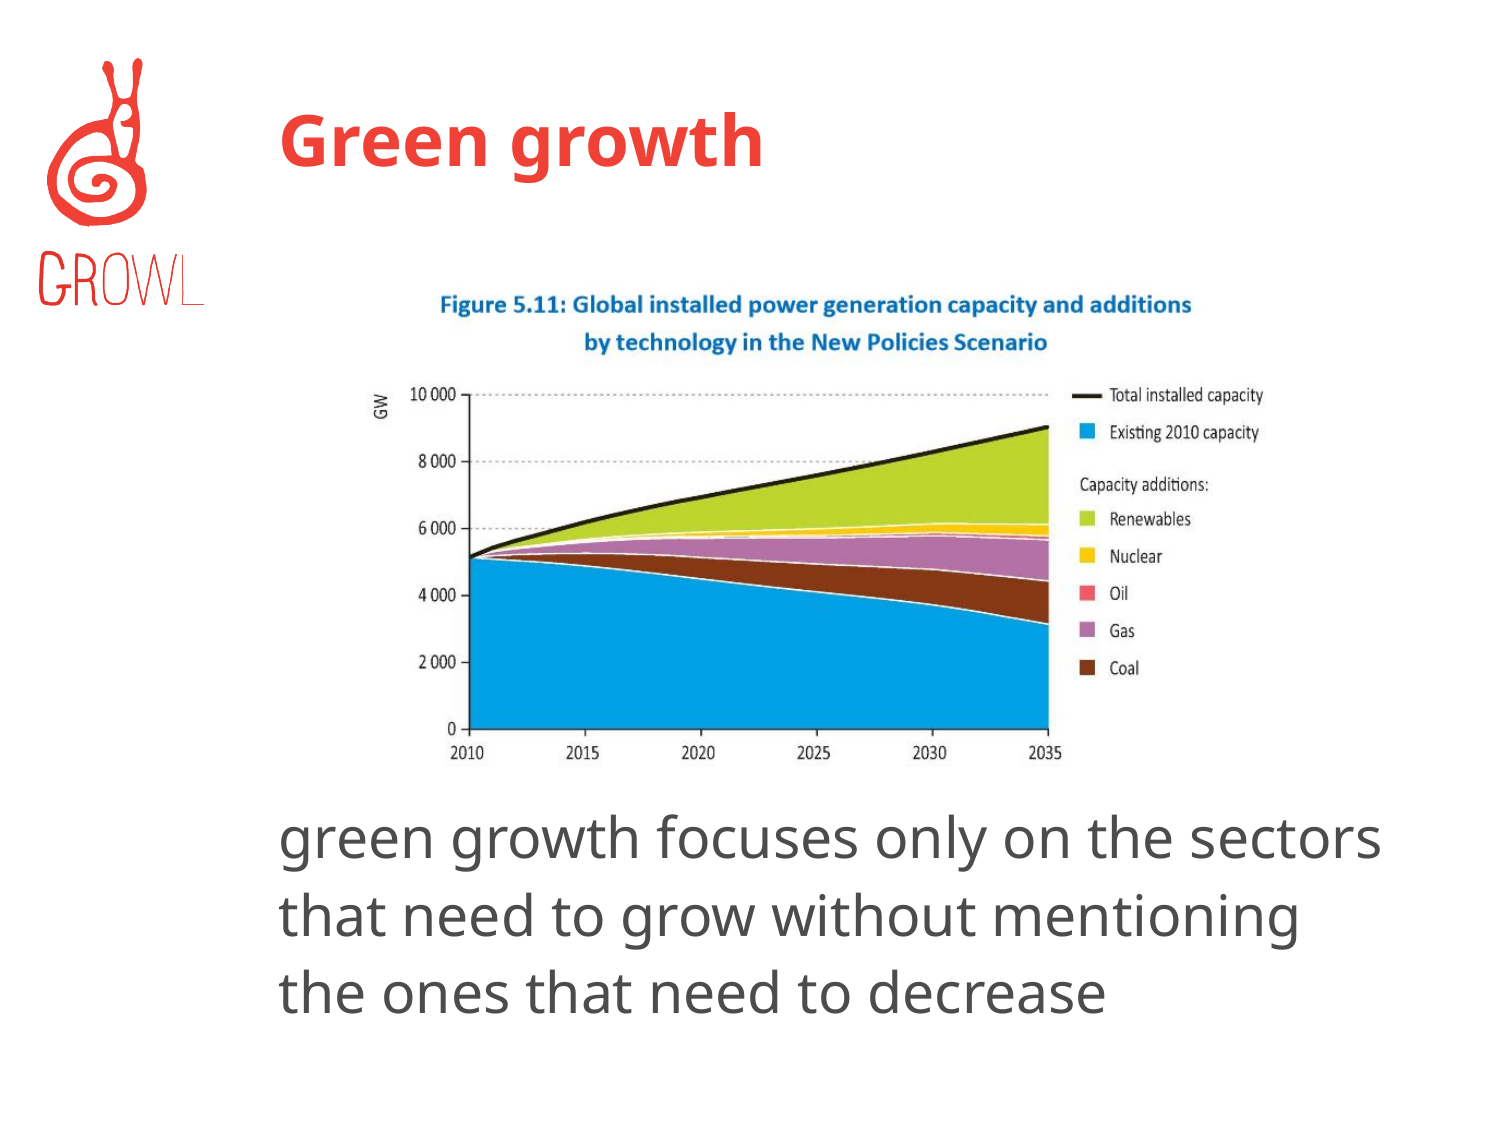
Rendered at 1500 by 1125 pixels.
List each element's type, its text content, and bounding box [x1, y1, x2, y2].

picture [39, 58, 204, 306]
picture [349, 278, 1288, 792]
title Green growth [278, 44, 1425, 233]
list green growth focuses only on the sectors that need to grow without mentioning the ones that need to decrease [278, 797, 1395, 1052]
